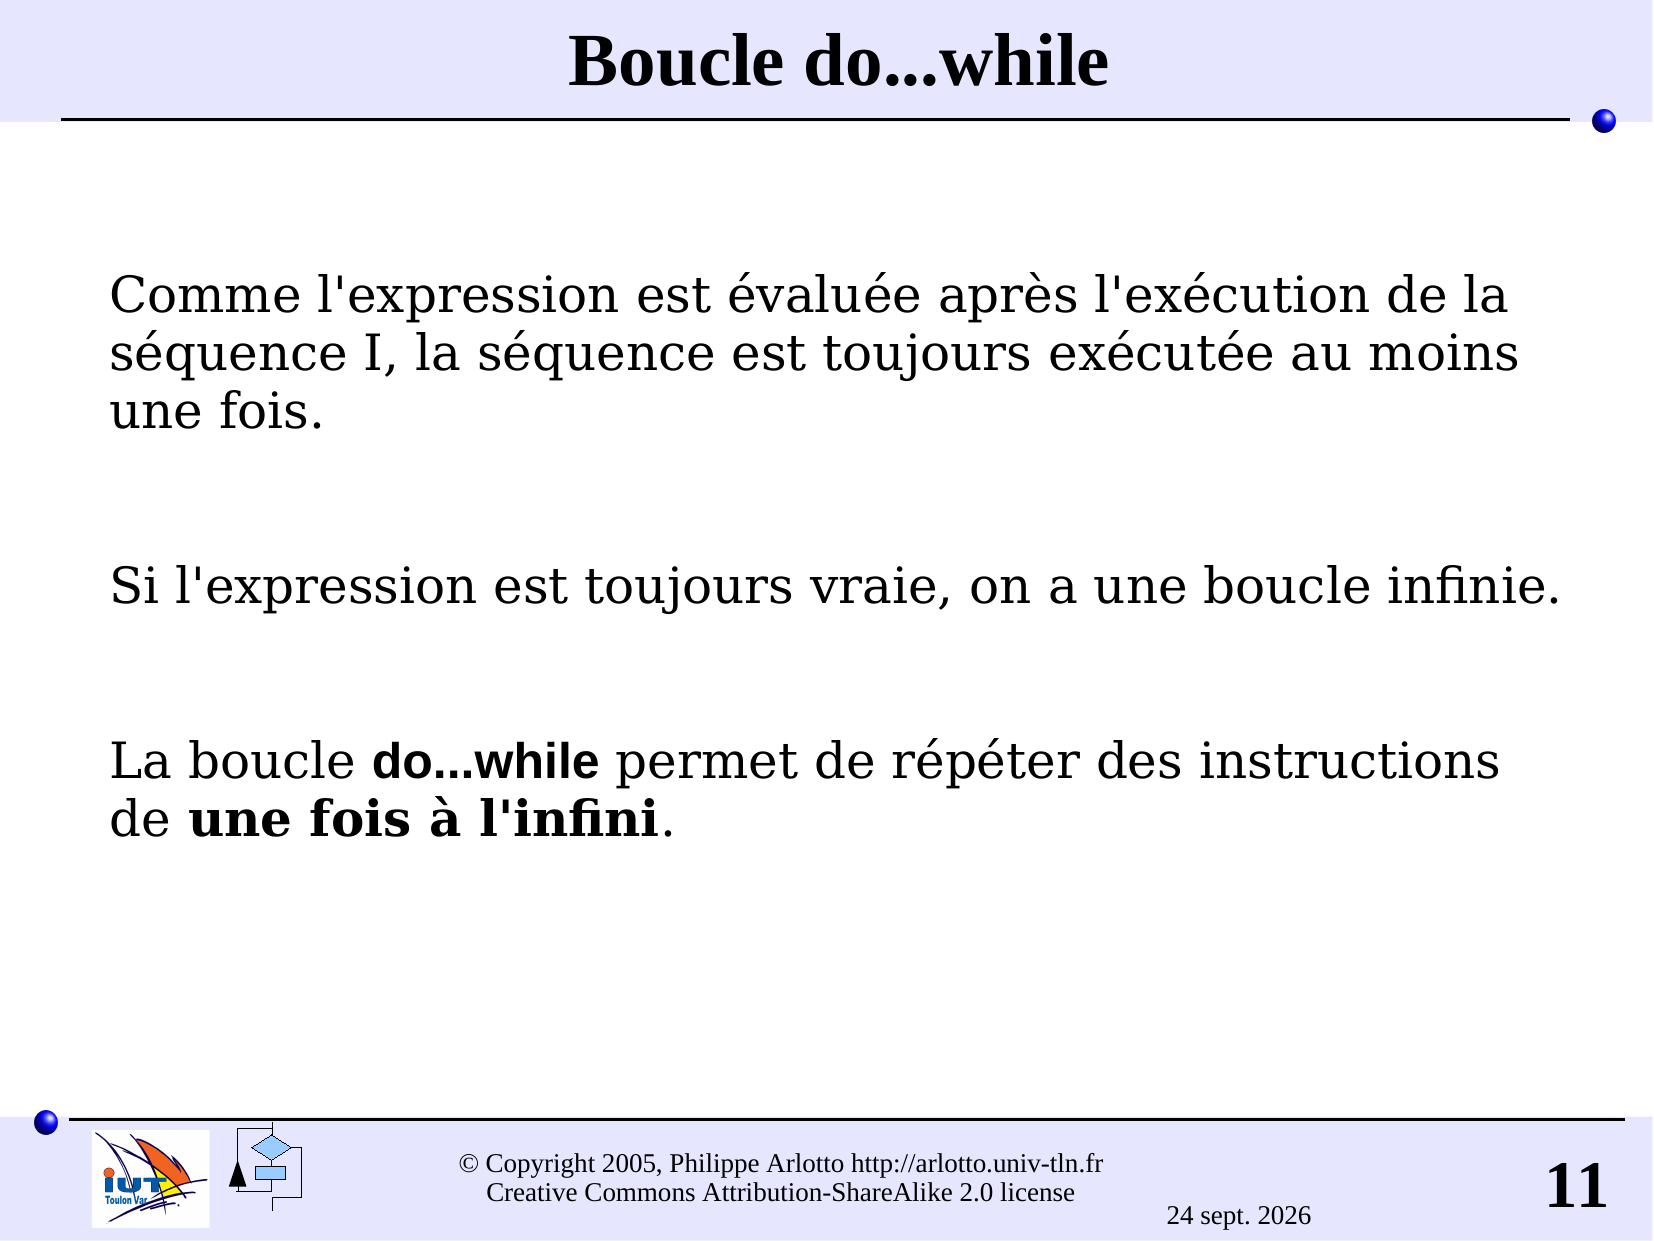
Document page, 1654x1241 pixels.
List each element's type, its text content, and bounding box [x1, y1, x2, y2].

title Boucle do...while [95, 11, 1585, 110]
text_box Comme l'expression est évaluée après l'exécution de la séquence I, la séquence est toujours exécutée au moins une fois. Si l'expression est toujours vraie, on a une boucle infinie. La boucle do...while permet de répéter des instructions de une fois à l'infini. [109, 265, 1565, 849]
